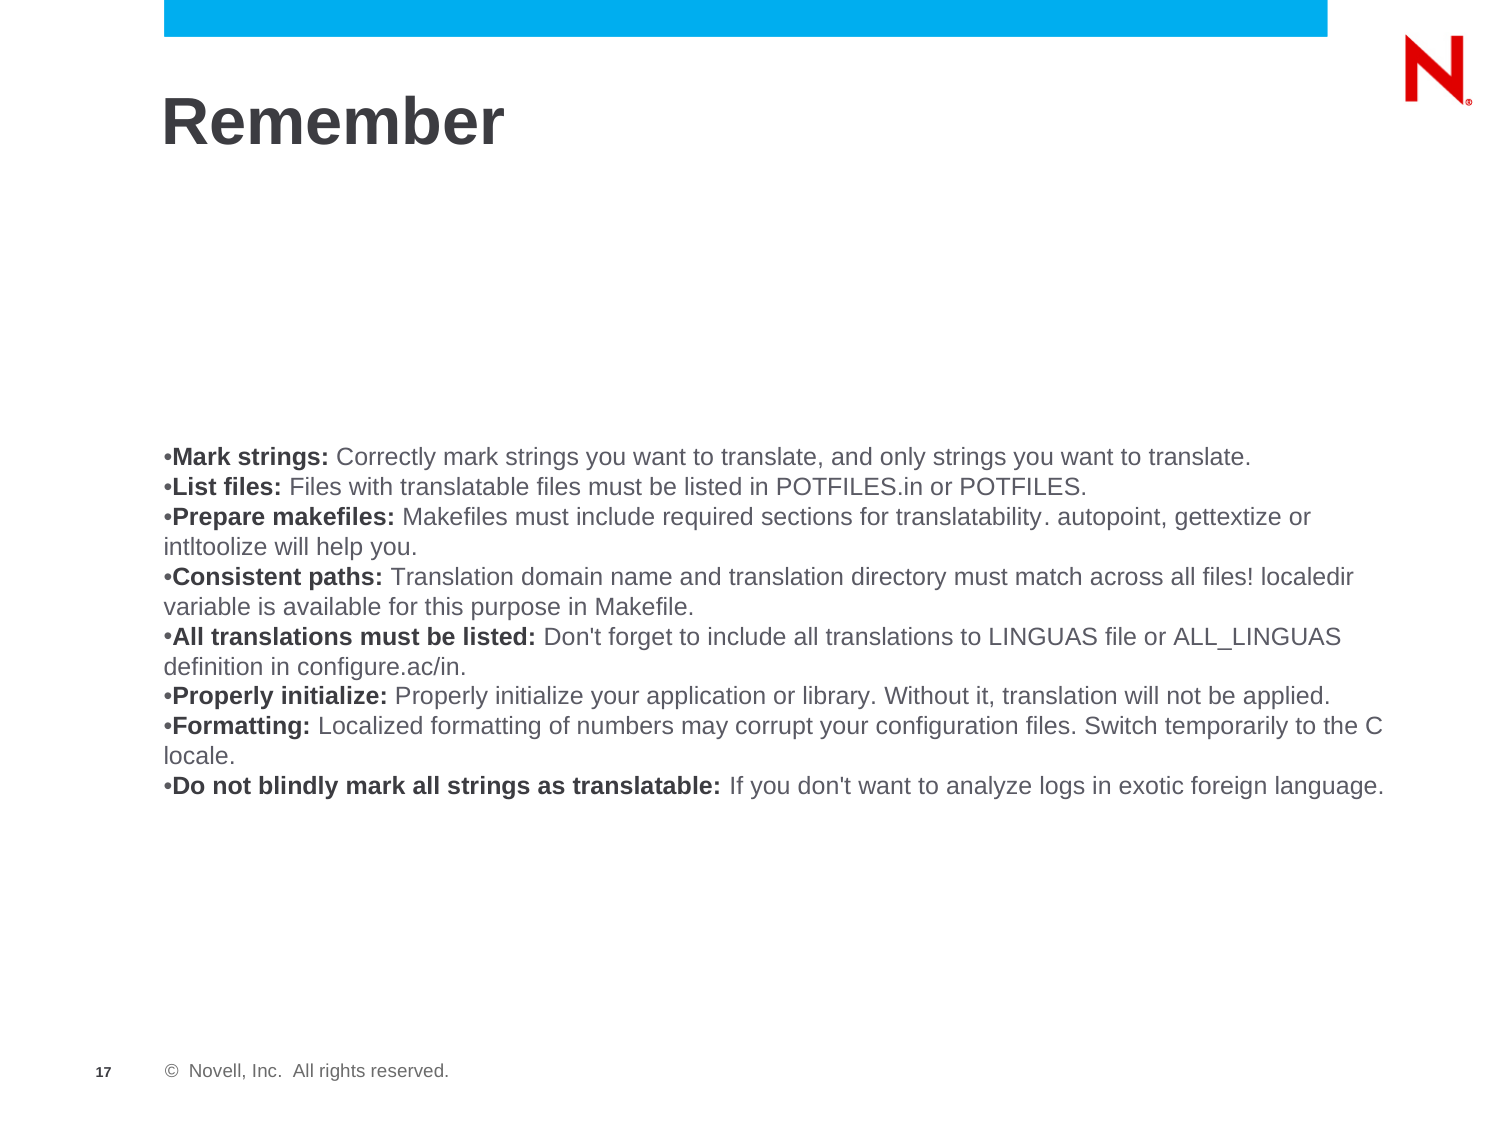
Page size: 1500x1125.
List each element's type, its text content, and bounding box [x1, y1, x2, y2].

title Remember [161, 41, 1383, 205]
subtitle Mark strings: Correctly mark strings you want to translate, and only strings you want to translate. List files: Files with translatable files must be listed in POTFILES.in or POTFILES. Prepare makefiles: Makefiles must include required sections for translatability. autopoint, gettextize or intltoolize will help you. Consistent paths: Translation domain name and translation directory must match across all files! localedir variable is available for this purpose in Makefile. All translations must be listed: Don't forget to include all translations to LINGUAS file or ALL_LINGUAS definition in configure.ac/in. Properly initialize: Properly initialize your application or library. Without it, translation will not be applied. Formatting: Localized formatting of numbers may corrupt your configuration files. Switch temporarily to the C locale. Do not blindly mark all strings as translatable: If you don't want to analyze logs in exotic foreign language. [163, 254, 1404, 986]
picture [1403, 32, 1473, 107]
